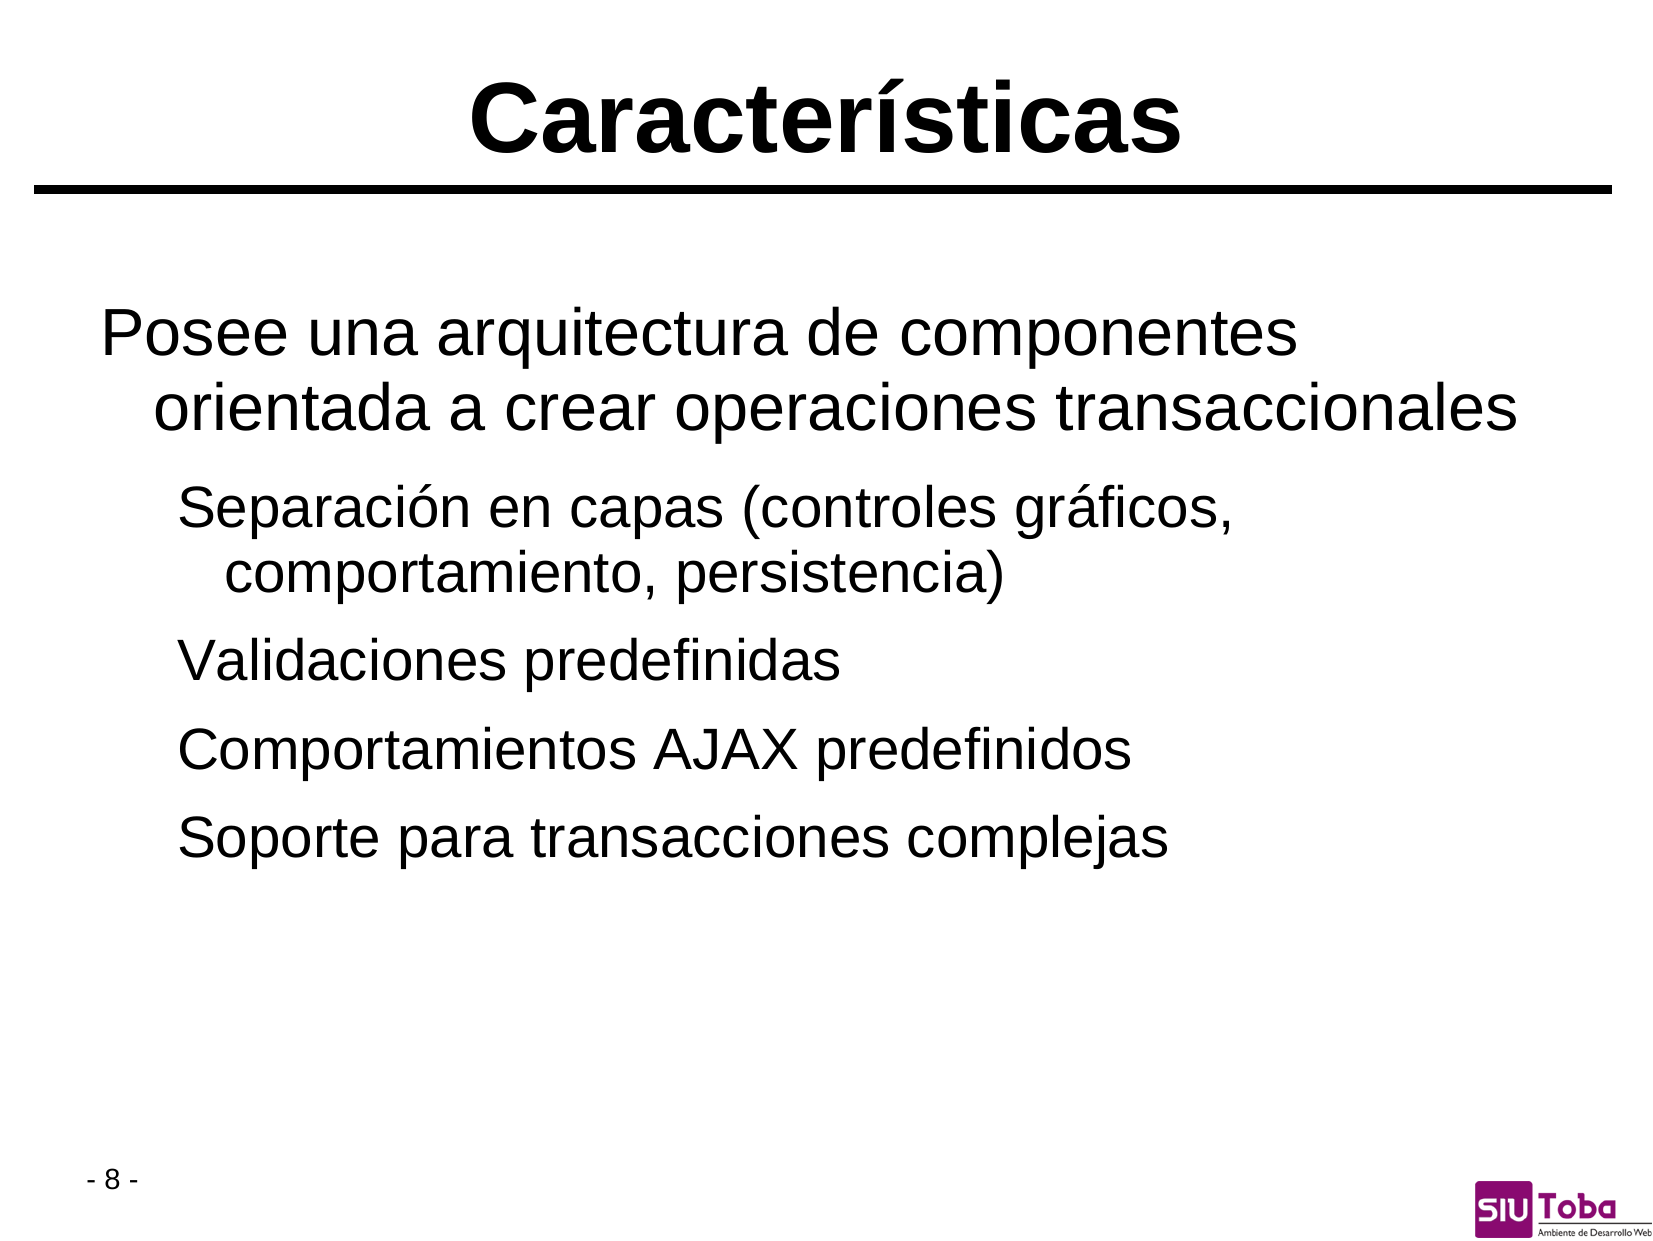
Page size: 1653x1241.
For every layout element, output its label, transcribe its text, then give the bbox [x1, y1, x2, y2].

list Posee una arquitectura de componentes orientada a crear operaciones transaccionales Separación en capas (controles gráficos, comportamiento, persistencia) Validaciones predefinidas Comportamientos AJAX predefinidos Soporte para transacciones complejas [82, 295, 1565, 1095]
picture [1475, 1181, 1652, 1238]
title Características [58, 47, 1594, 188]
